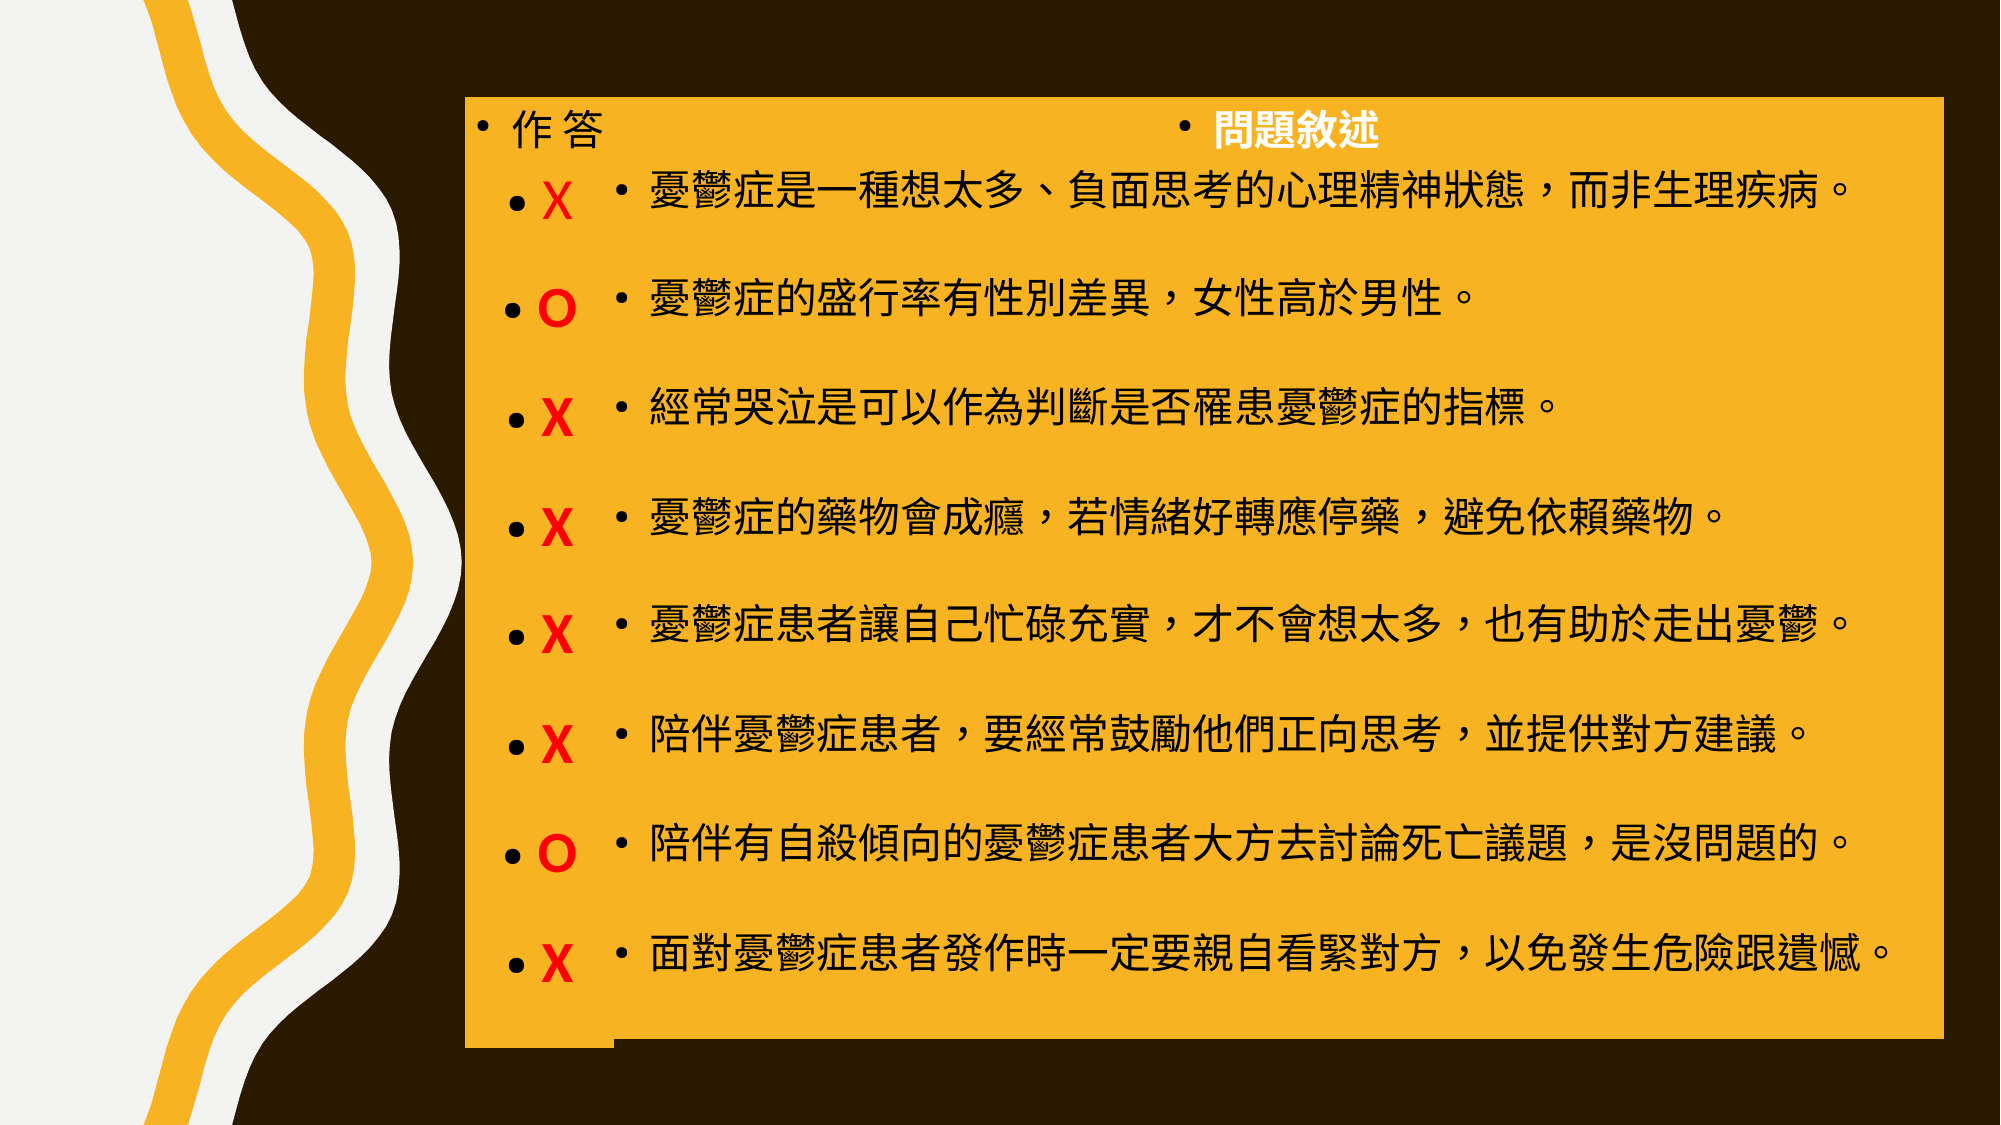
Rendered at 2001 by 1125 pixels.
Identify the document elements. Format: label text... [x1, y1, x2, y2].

table_cell 憂鬱症的盛行率有性別差異，女性高於男性。 [614, 274, 1944, 384]
table_cell X [465, 720, 614, 829]
table_cell 憂鬱症患者讓自己忙碌充實，才不會想太多，也有助於走出憂鬱。 [614, 601, 1944, 710]
table_cell X [465, 503, 614, 610]
table_cell X [465, 939, 614, 1048]
table_cell O [465, 829, 614, 939]
table_header 問題敘述 [614, 97, 1944, 167]
table_cell X [465, 610, 614, 720]
table_cell 面對憂鬱症患者發作時一定要親自看緊對方，以免發生危險跟遺憾。 [614, 930, 1944, 1039]
table_cell 憂鬱症的藥物會成癮，若情緒好轉應停藥，避免依賴藥物。 [614, 494, 1944, 601]
table_header 作 答 [465, 97, 614, 167]
table_cell X [465, 393, 614, 503]
table_header X [465, 176, 614, 284]
table_cell O [465, 284, 614, 393]
table_cell [465, 167, 614, 176]
table_cell 陪伴有自殺傾向的憂鬱症患者大方去討論死亡議題，是沒問題的。 [614, 820, 1944, 930]
table_cell 經常哭泣是可以作為判斷是否罹患憂鬱症的指標。 [614, 384, 1944, 494]
table_cell 陪伴憂鬱症患者，要經常鼓勵他們正向思考，並提供對方建議。 [614, 710, 1944, 820]
table_cell 憂鬱症是一種想太多、負面思考的心理精神狀態，而非生理疾病。 [614, 167, 1944, 274]
